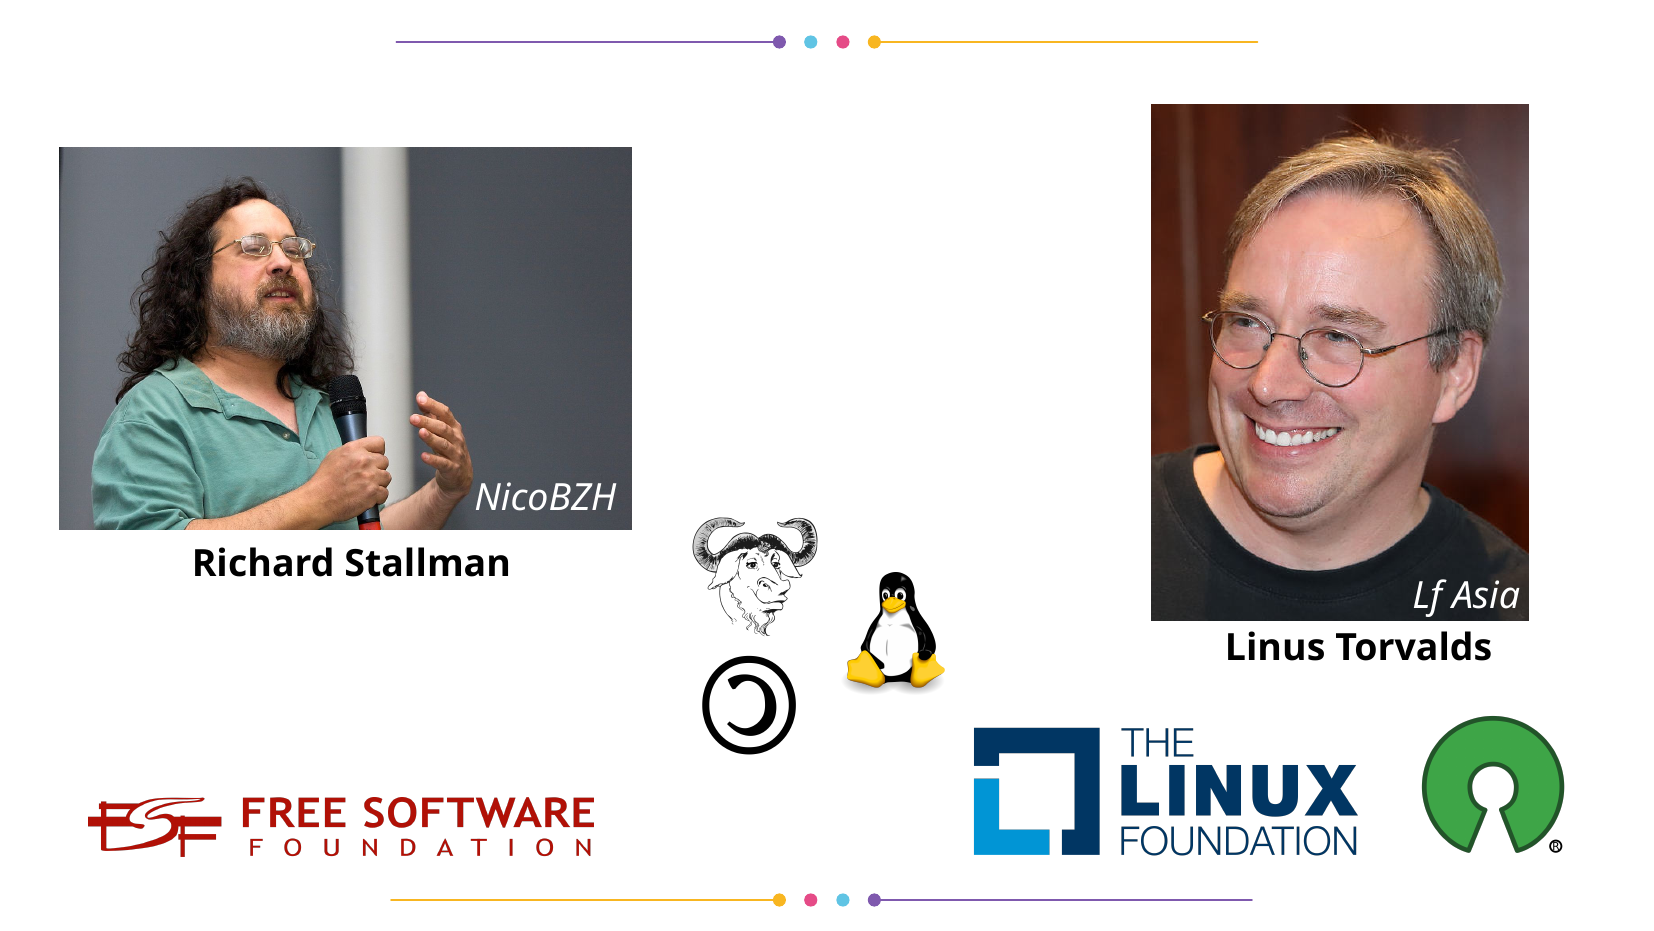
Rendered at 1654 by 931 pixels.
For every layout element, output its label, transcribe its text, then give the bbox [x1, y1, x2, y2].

picture [671, 507, 833, 792]
text_box NicoBZH [459, 463, 632, 530]
picture [840, 572, 945, 696]
picture [1151, 104, 1529, 621]
text_box Richard Stallman [177, 529, 526, 595]
picture [971, 725, 1359, 857]
picture [59, 147, 632, 530]
text_box Linus Torvalds [1209, 613, 1507, 680]
picture [88, 797, 594, 857]
text_box Lf Asia [1387, 561, 1545, 627]
picture [1421, 713, 1565, 857]
